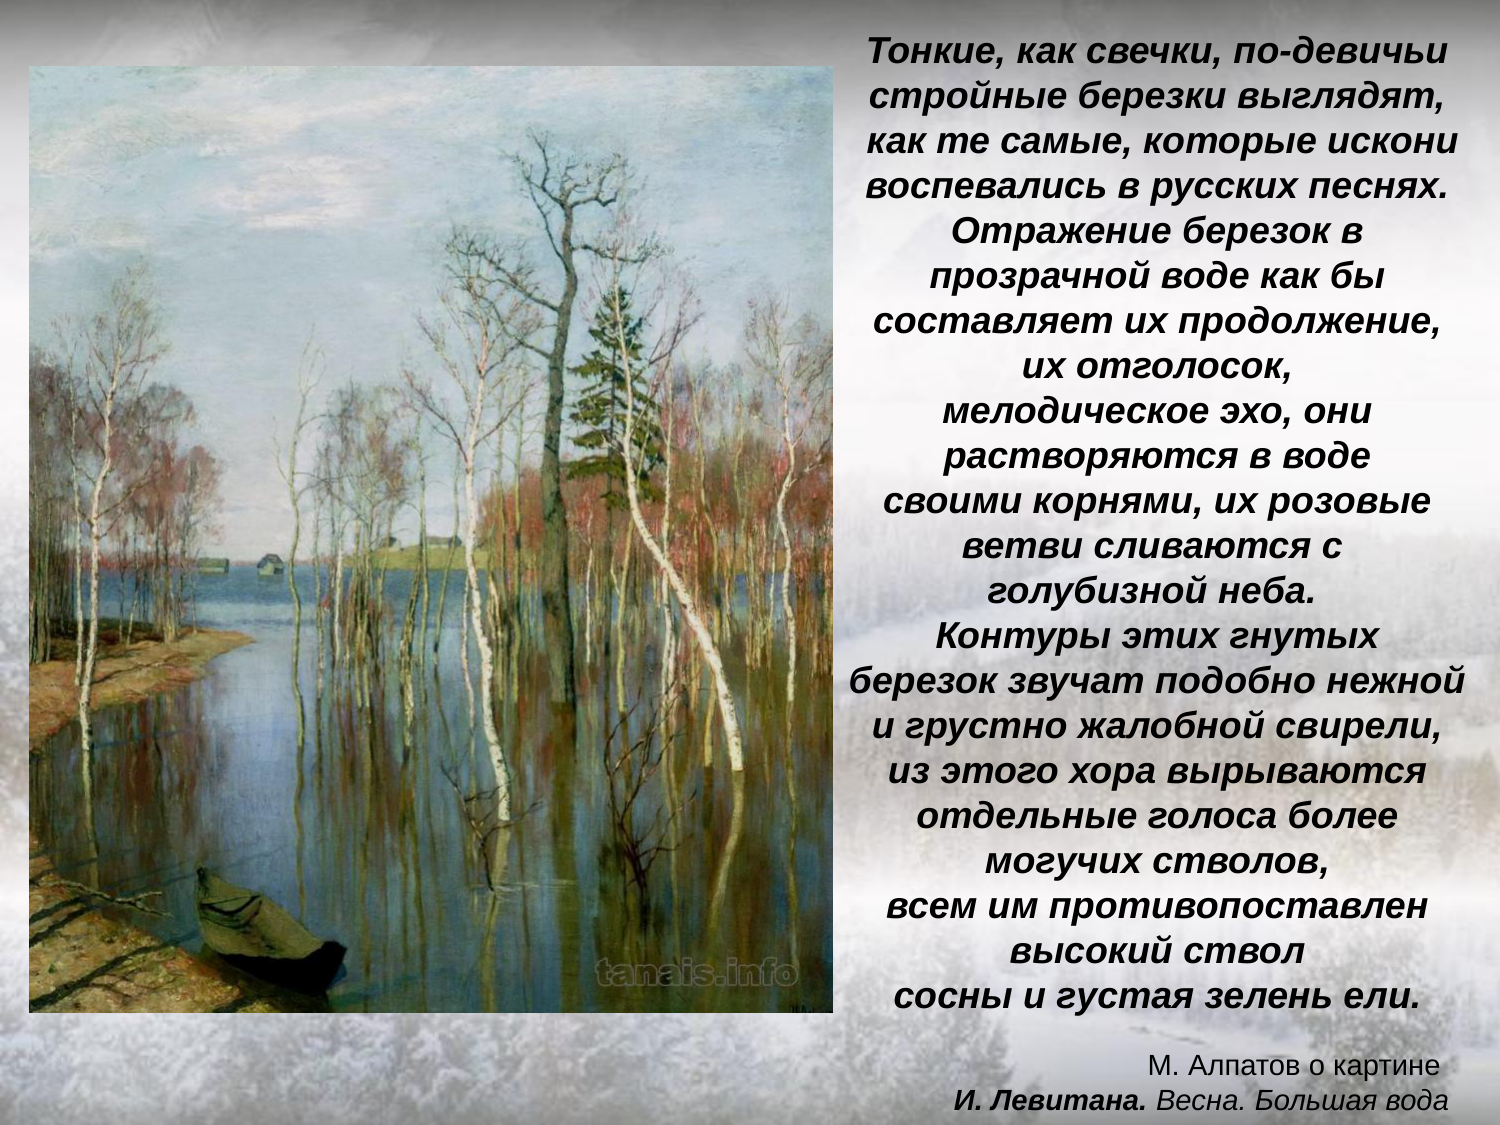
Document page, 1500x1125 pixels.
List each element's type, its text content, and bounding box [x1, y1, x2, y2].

picture [0, 0, 1500, 1125]
text_box М. Алпатов о картине И. Левитана. Весна. Большая вода [939, 1039, 1464, 1124]
text_box Тонкие, как свечки, по-девичьи стройные березки выглядят, как те самые, которые искони воспевались в русских песнях. Отражение березок в прозрачной воде как бы составляет их продолжение, их отголосок, мелодическое эхо, они растворяются в воде своими корнями, их розовые ветви сливаются с голубизной неба. Контуры этих гнутых березок звучат подобно нежной и грустно жалобной свирели, из этого хора вырываются отдельные голоса более могучих стволов, всем им противопоставлен высокий ствол сосны и густая зелень ели. [833, 19, 1482, 1024]
